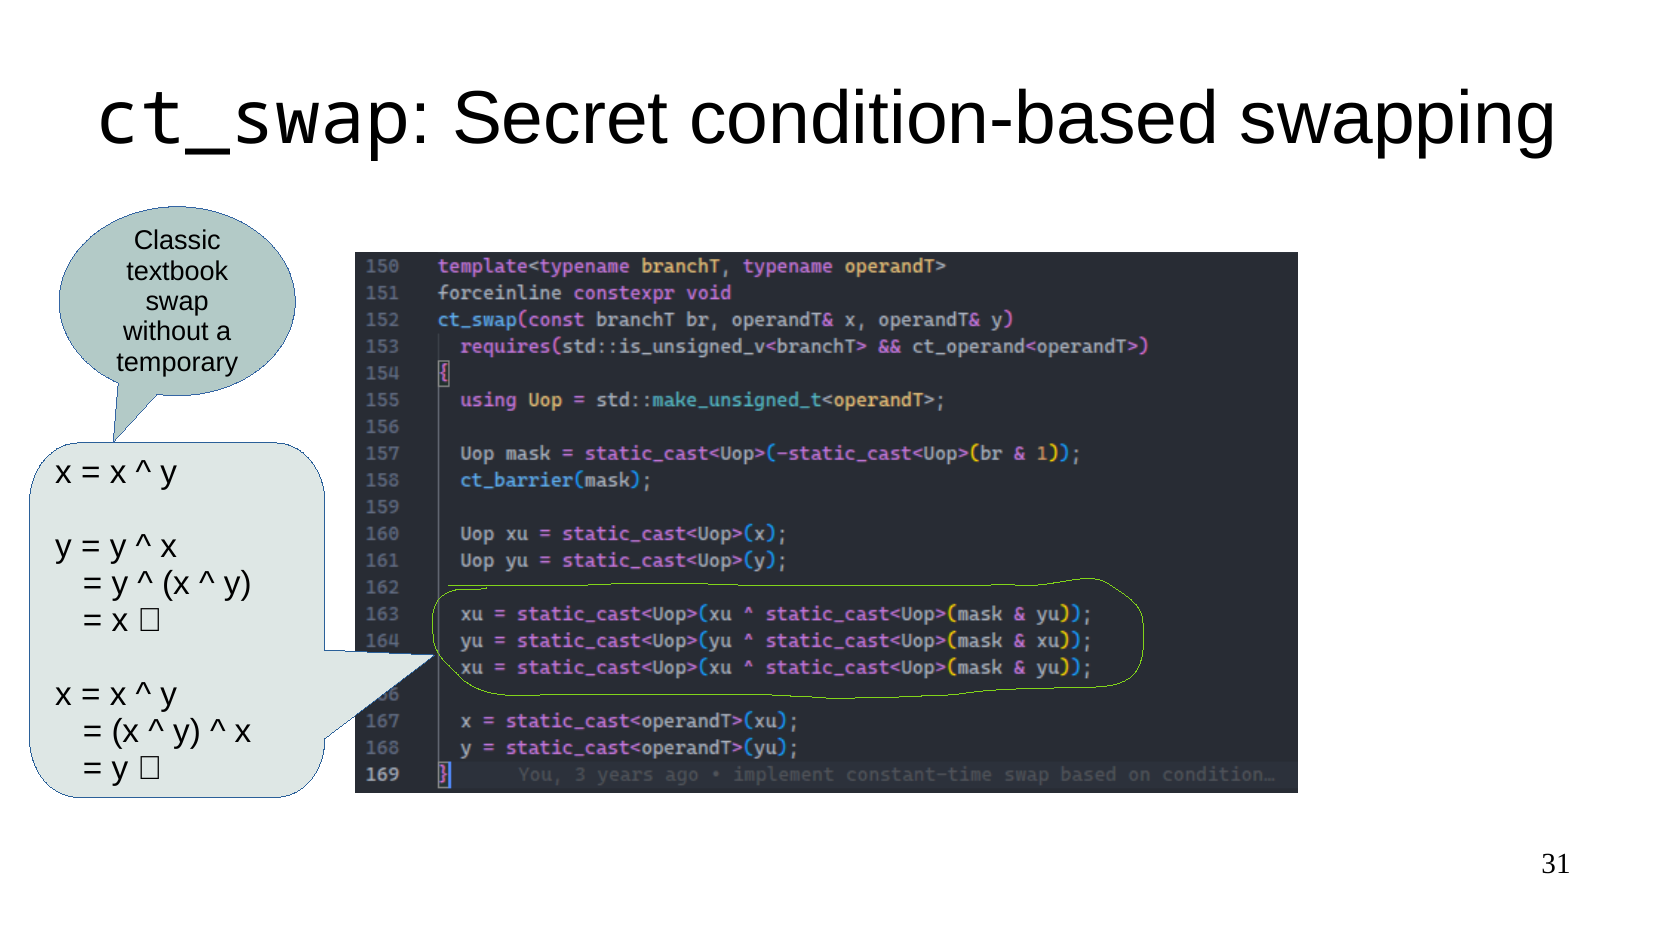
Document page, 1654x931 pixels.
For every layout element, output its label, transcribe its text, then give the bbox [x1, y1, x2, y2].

text_box x = x ^ y y = y ^ x = y ^ (x ^ y) = x ✅ x = x ^ y = (x ^ y) ^ x = y ✅ [29, 442, 435, 798]
picture [355, 252, 1298, 793]
text_box Classic textbook swap without a temporary [59, 206, 296, 443]
title ct_swap: Secret condition-based swapping [82, 37, 1571, 193]
